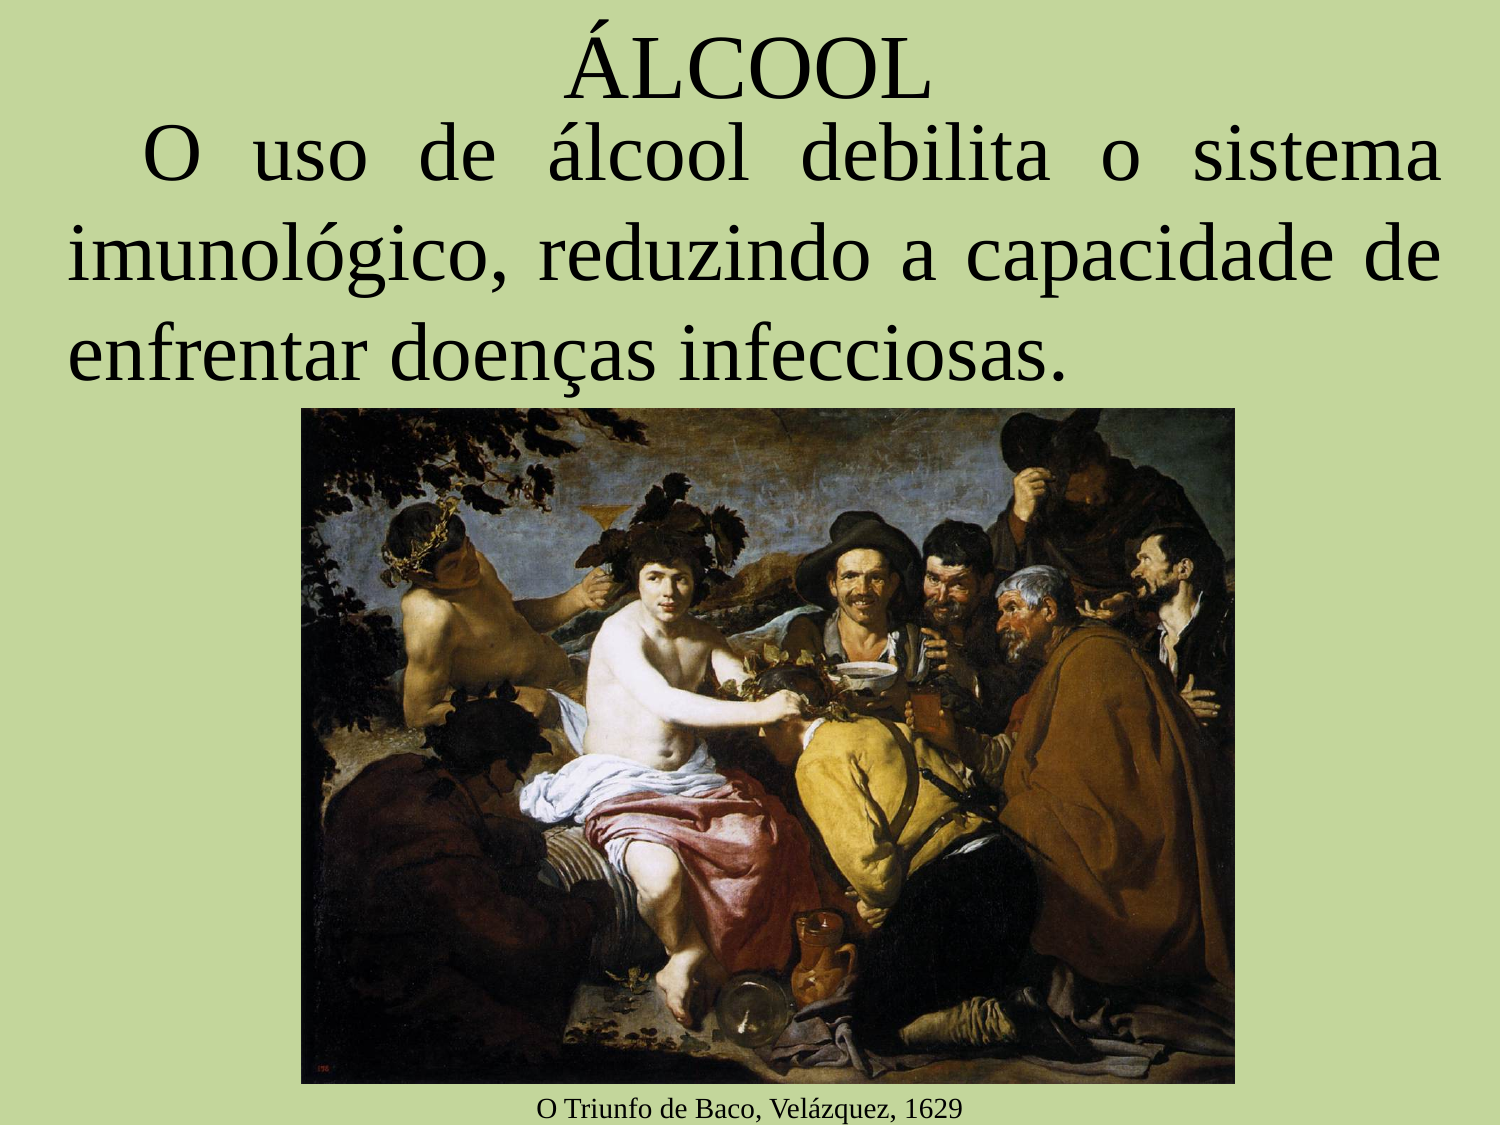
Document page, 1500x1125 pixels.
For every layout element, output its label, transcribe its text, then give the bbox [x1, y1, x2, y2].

text_box ÁLCOOL [0, 0, 1500, 125]
picture [301, 408, 1235, 1082]
text_box O Triunfo de Baco, Velázquez, 1629 [171, 1082, 1329, 1125]
text_box O uso de álcool debilita o sistema imunológico, reduzindo a capacidade de enfrentar doenças infecciosas. [53, 125, 1459, 405]
